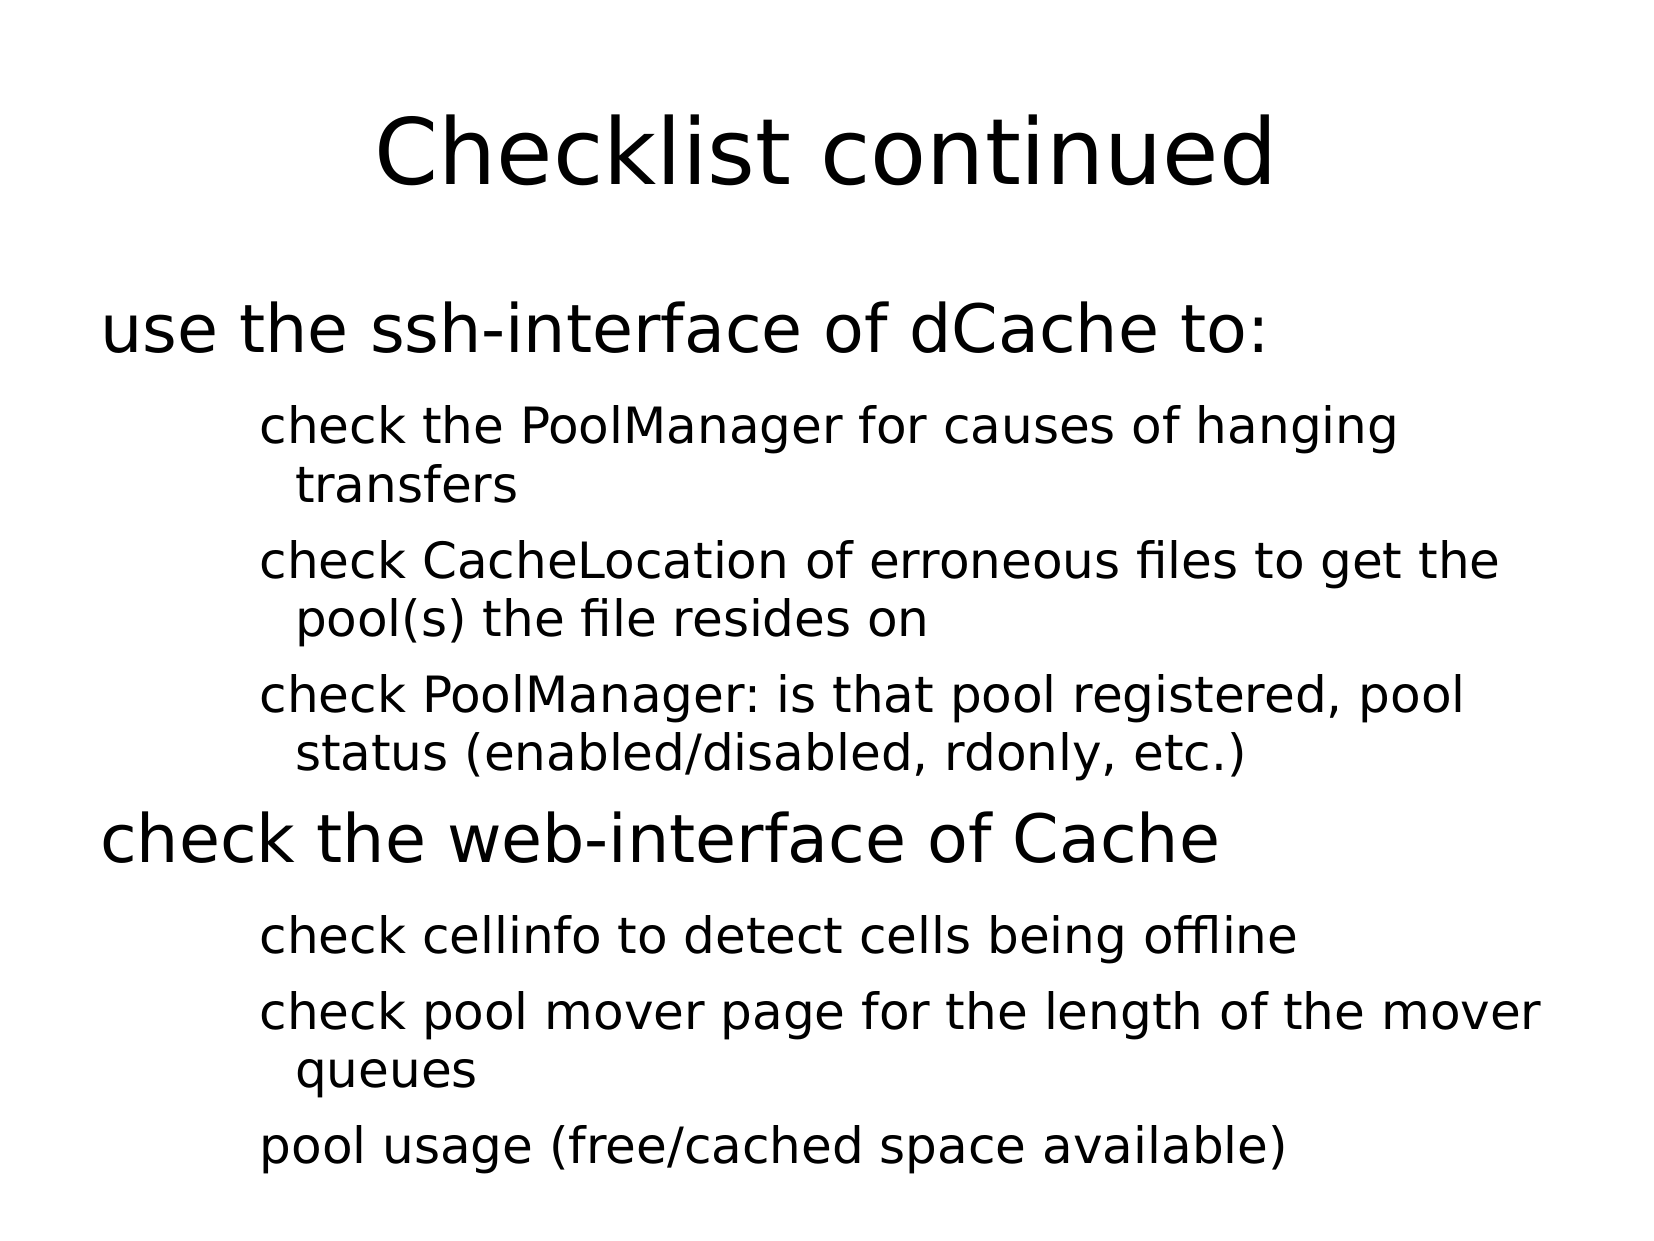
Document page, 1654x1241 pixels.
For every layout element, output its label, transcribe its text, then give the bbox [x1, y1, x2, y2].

list use the ssh-interface of dCache to: check the PoolManager for causes of hanging transfers check CacheLocation of erroneous files to get the pool(s) the file resides on check PoolManager: is that pool registered, pool status (enabled/disabled, rdonly, etc.) check the web-interface of Cache check cellinfo to detect cells being offline check pool mover page for the length of the mover queues pool usage (free/cached space available) [82, 290, 1571, 1176]
title Checklist continued [82, 56, 1571, 250]
